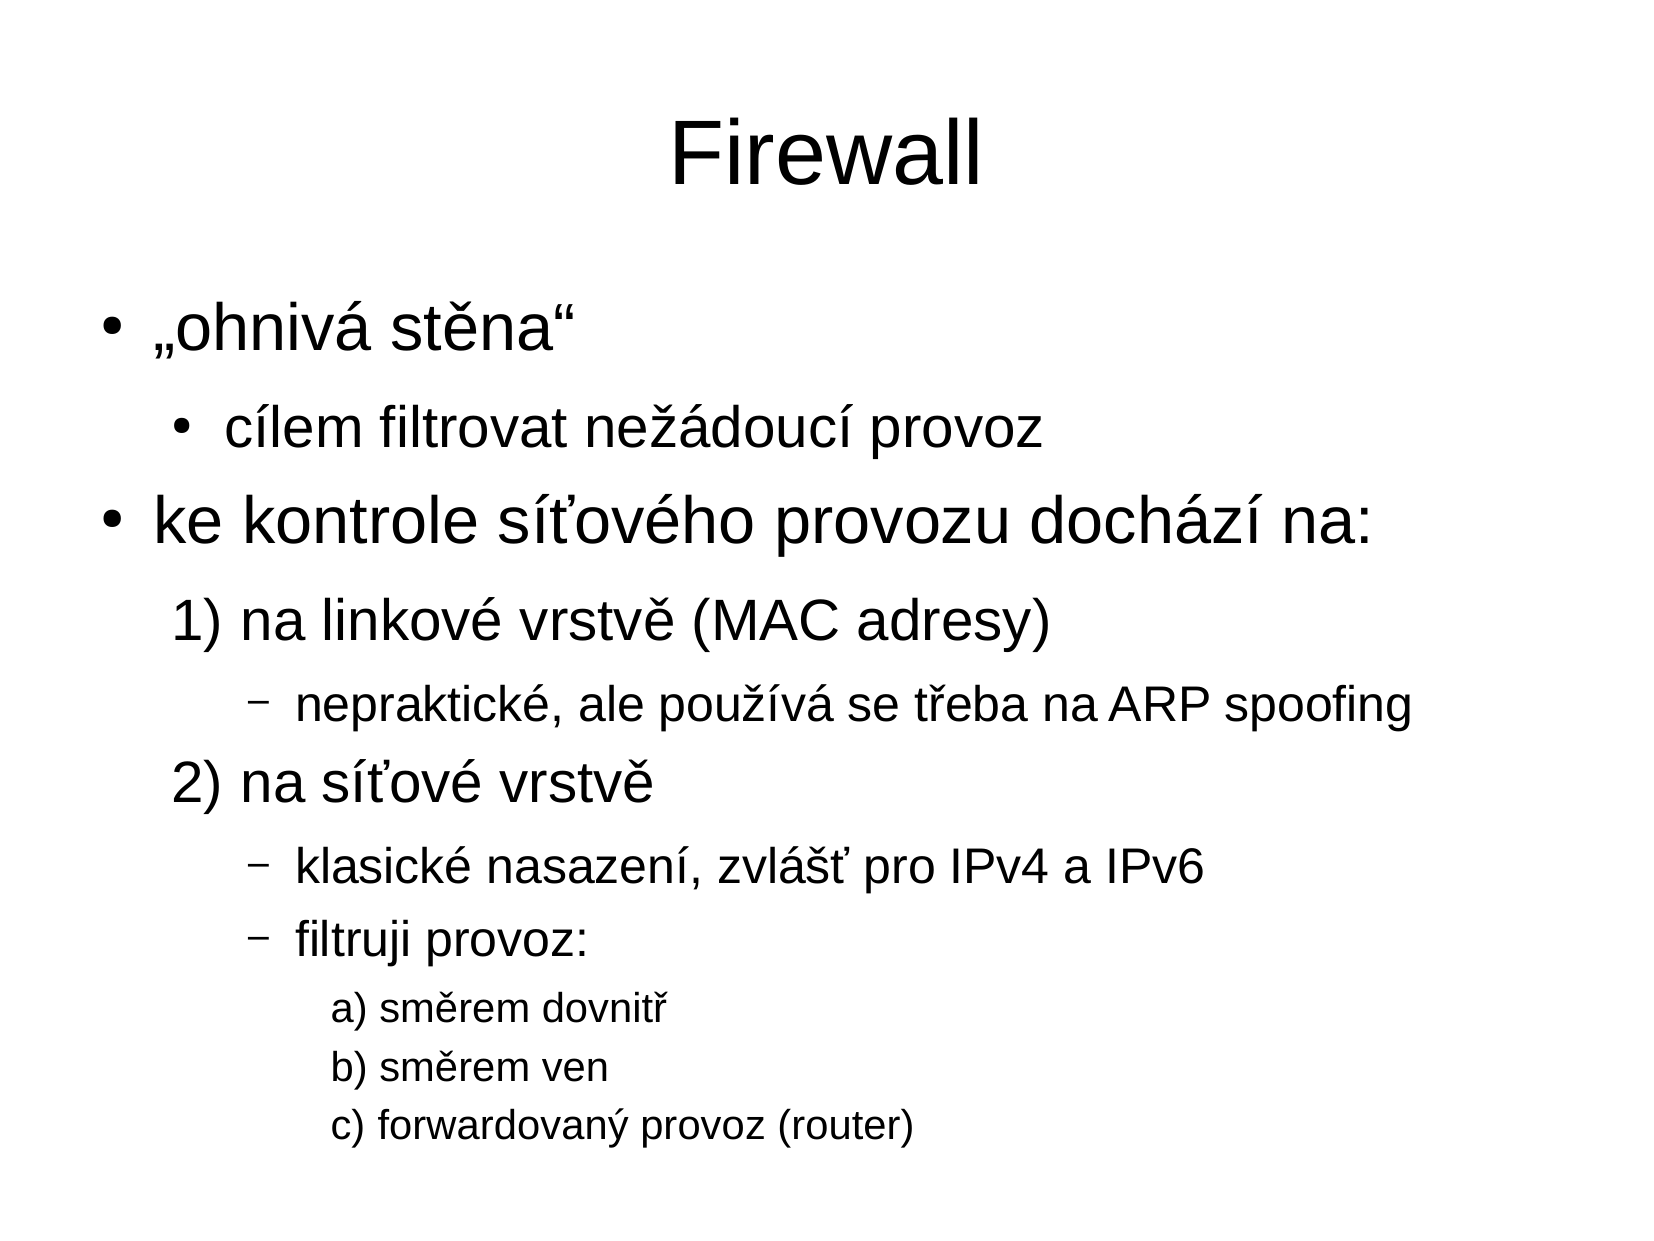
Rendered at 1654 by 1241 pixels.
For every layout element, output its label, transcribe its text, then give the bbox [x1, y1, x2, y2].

list „ohnivá stěna“ cílem filtrovat nežádoucí provoz ke kontrole síťového provozu dochází na: na linkové vrstvě (MAC adresy) nepraktické, ale používá se třeba na ARP spoofing na síťové vrstvě klasické nasazení, zvlášť pro IPv4 a IPv6 filtruji provoz: směrem dovnitř směrem ven forwardovaný provoz (router) [82, 290, 1571, 1149]
title Firewall [82, 56, 1571, 250]
